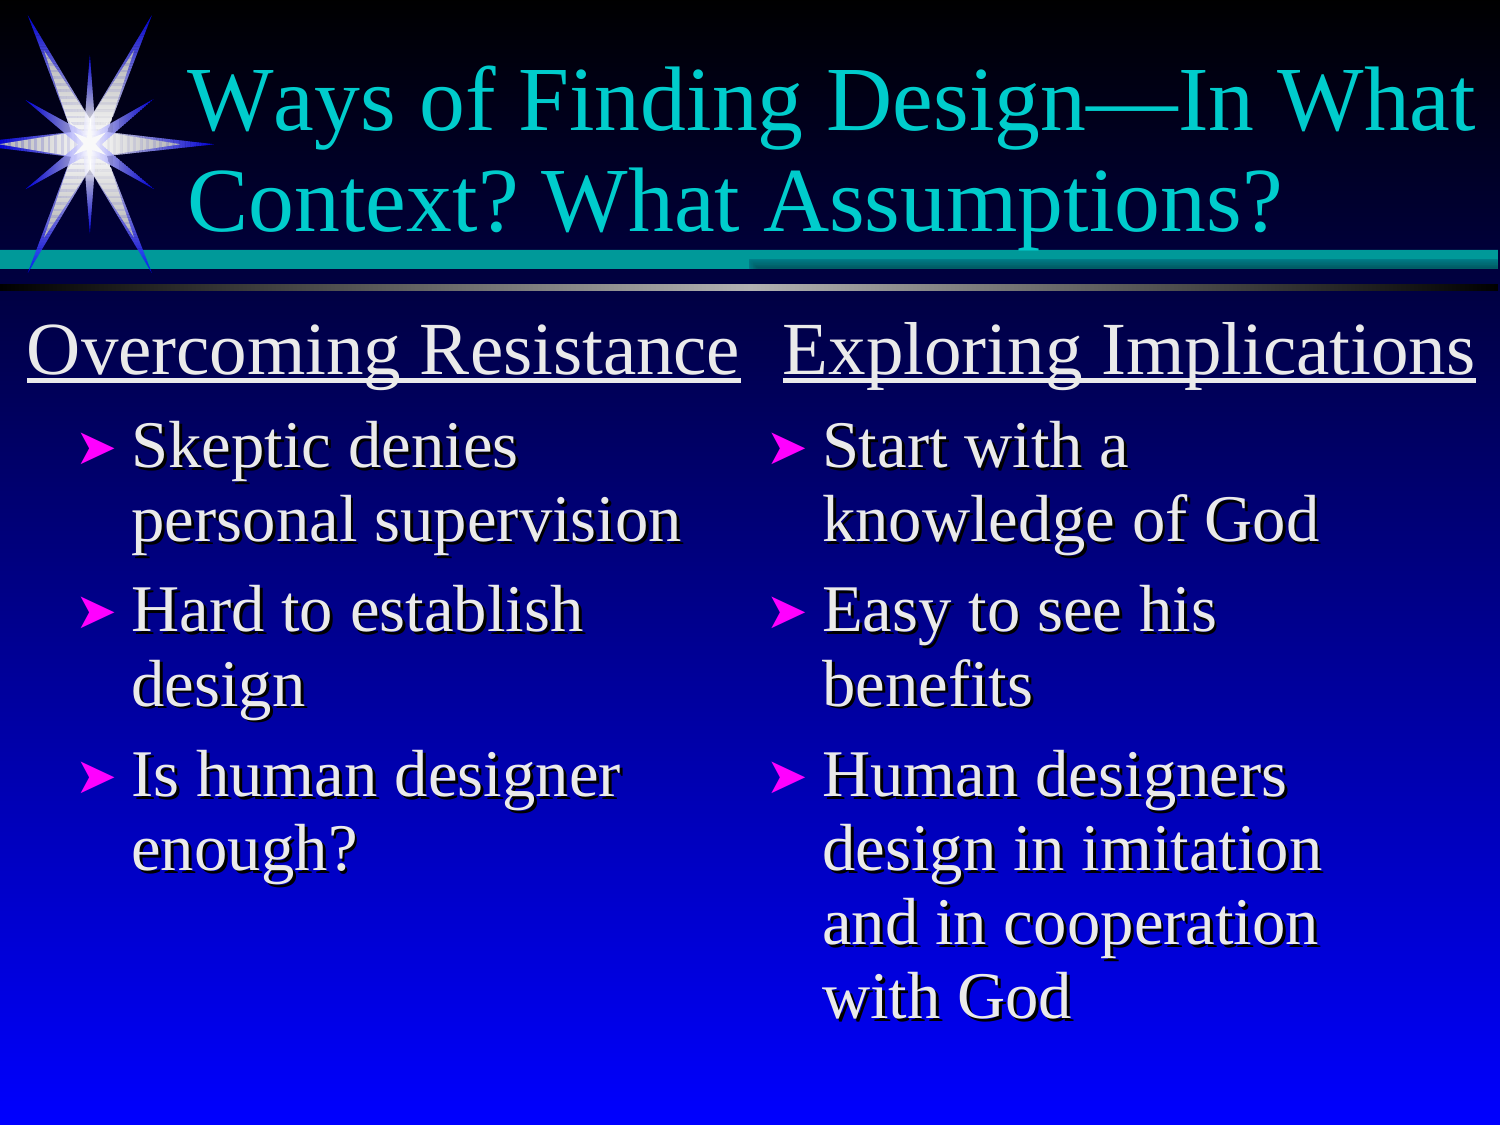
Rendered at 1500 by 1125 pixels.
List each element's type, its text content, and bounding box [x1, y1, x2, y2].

list Skeptic denies personal supervision Hard to establish design Is human designer enough? [75, 407, 735, 938]
text_box æ [36, 246, 44, 251]
text_box Exploring Implications [768, 299, 1500, 398]
text_box æ [135, 246, 144, 251]
text_box æ [135, 37, 144, 42]
title Ways of Finding Design—In What Context? What Assumptions? [187, 0, 1500, 299]
text_box Overcoming Resistance [12, 299, 768, 398]
text_box æ [35, 37, 44, 42]
list Start with a knowledge of God Easy to see his benefits Human designers design in imitation and in cooperation with God [765, 407, 1388, 1083]
